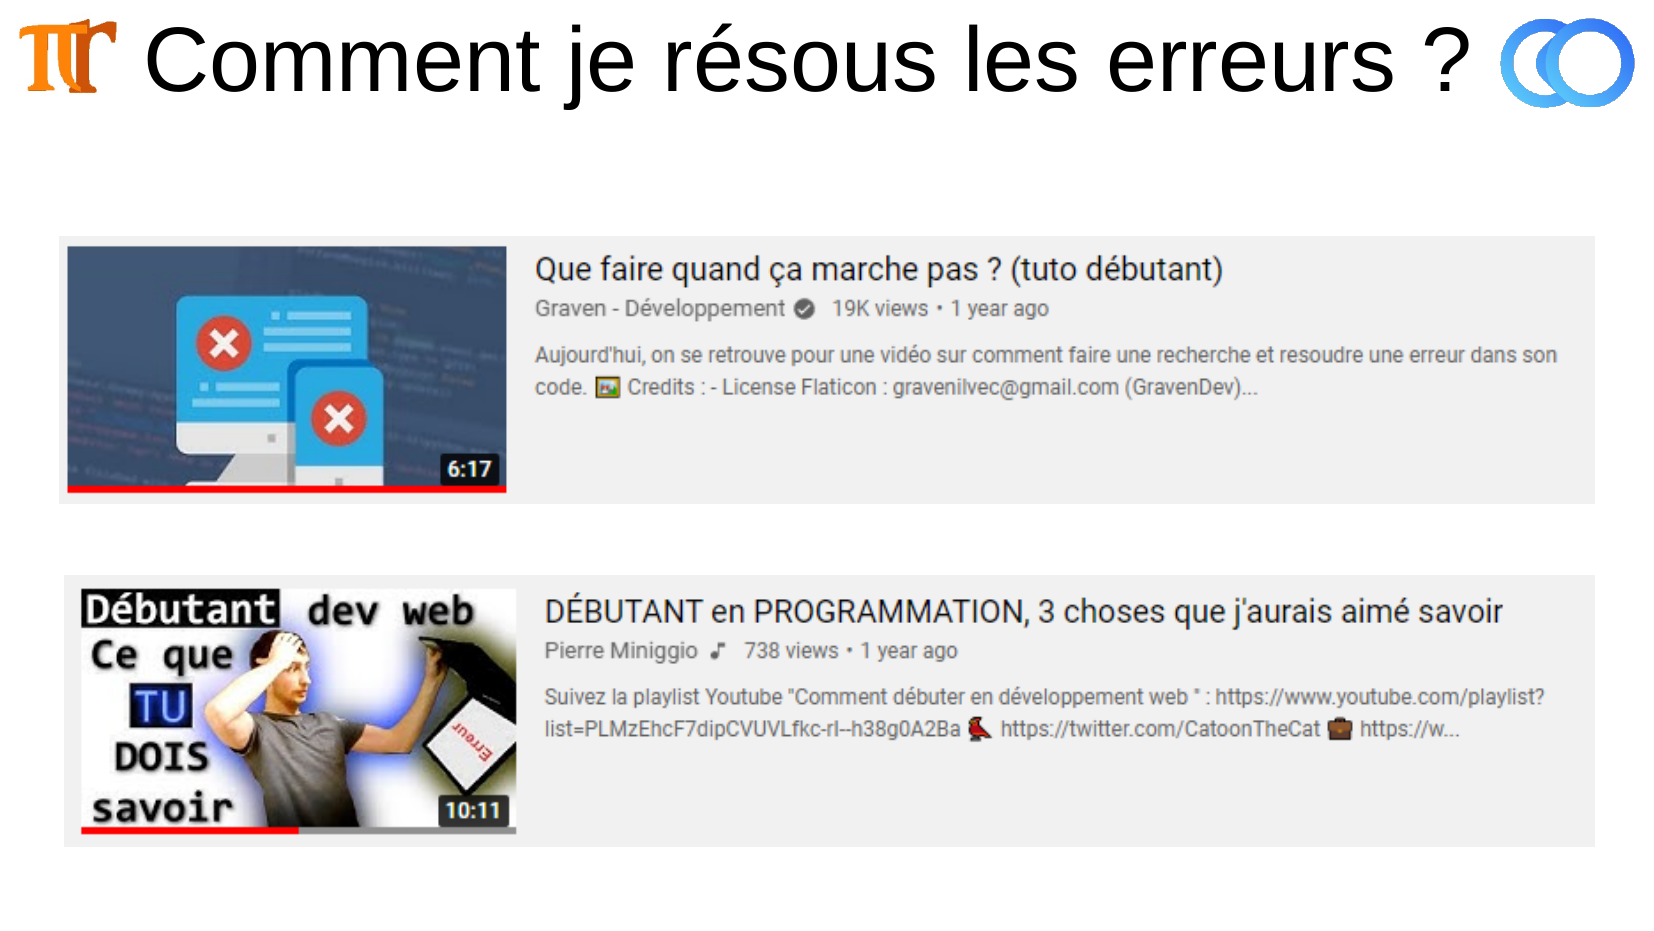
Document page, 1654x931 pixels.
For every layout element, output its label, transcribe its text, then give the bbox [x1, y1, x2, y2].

picture [17, 5, 119, 107]
picture [1450, 0, 1654, 142]
picture [64, 575, 1595, 847]
title Comment je résous les erreurs ? [64, 6, 1450, 113]
picture [59, 236, 1595, 504]
